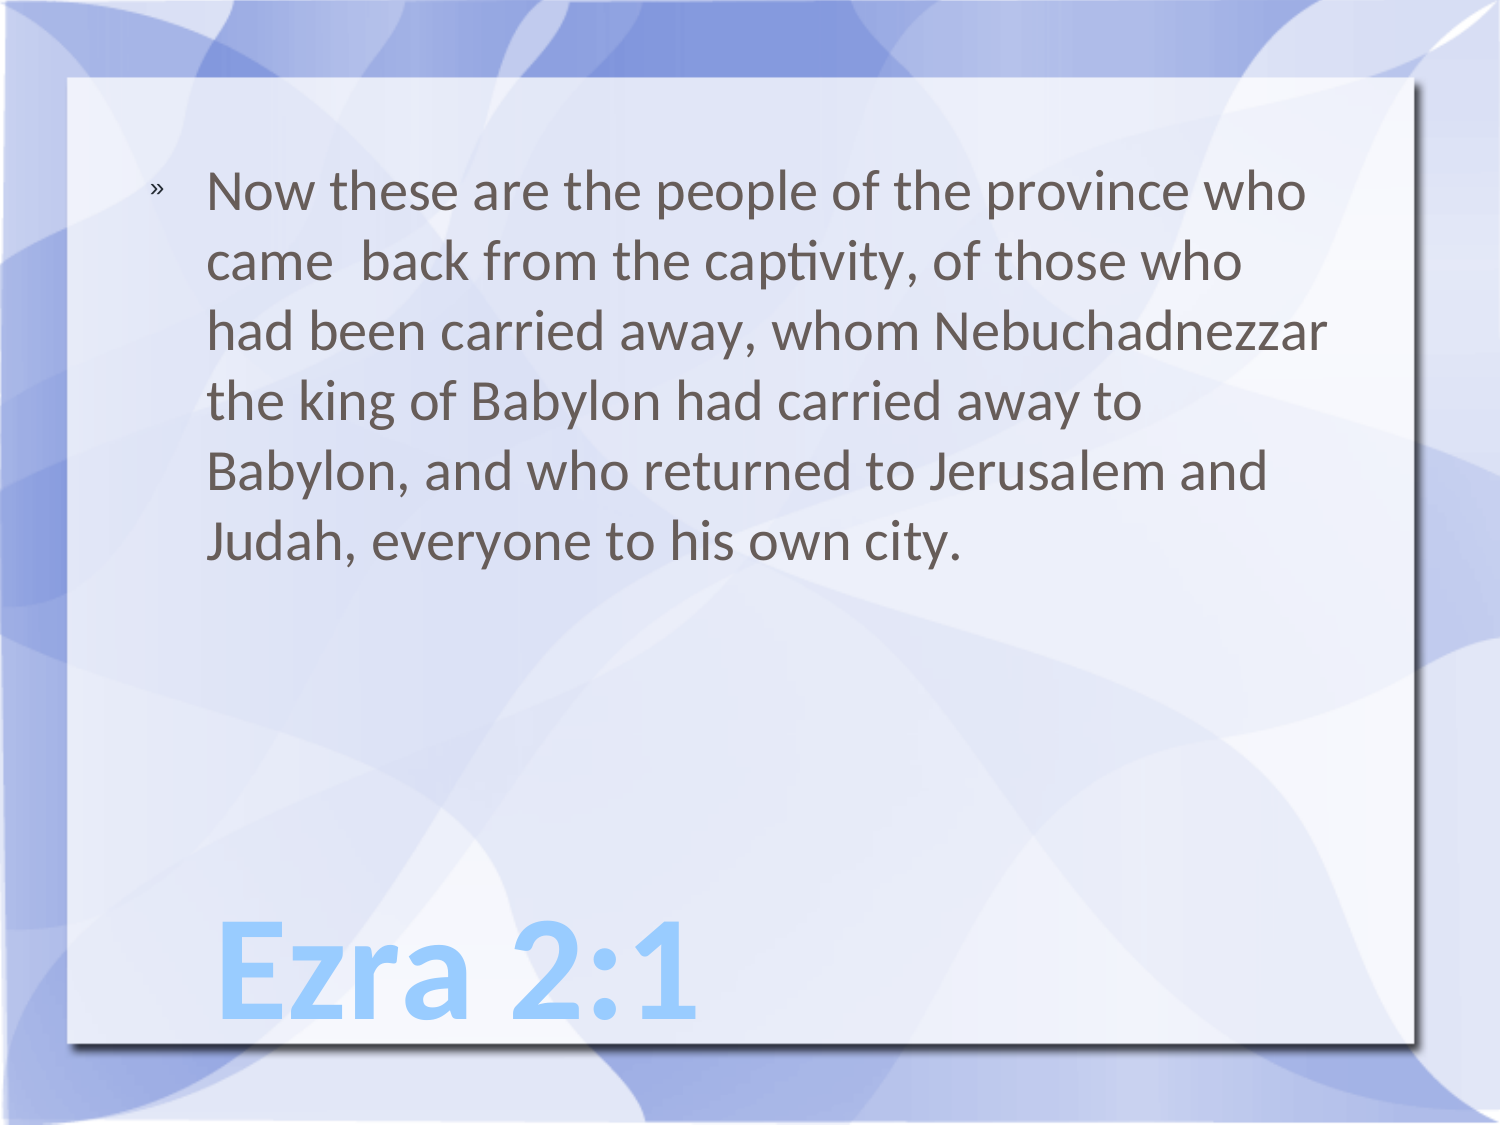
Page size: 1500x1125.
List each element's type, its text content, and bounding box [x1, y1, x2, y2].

title Ezra 2:1 [200, 862, 1388, 1050]
picture [0, 0, 1500, 1125]
list Now these are the people of the province who came back from the captivity, of those who had been carried away, whom Nebuchadnezzar the king of Babylon had carried away to Babylon, and who returned to Jerusalem and Judah, everyone to his own city. [135, 145, 1360, 871]
